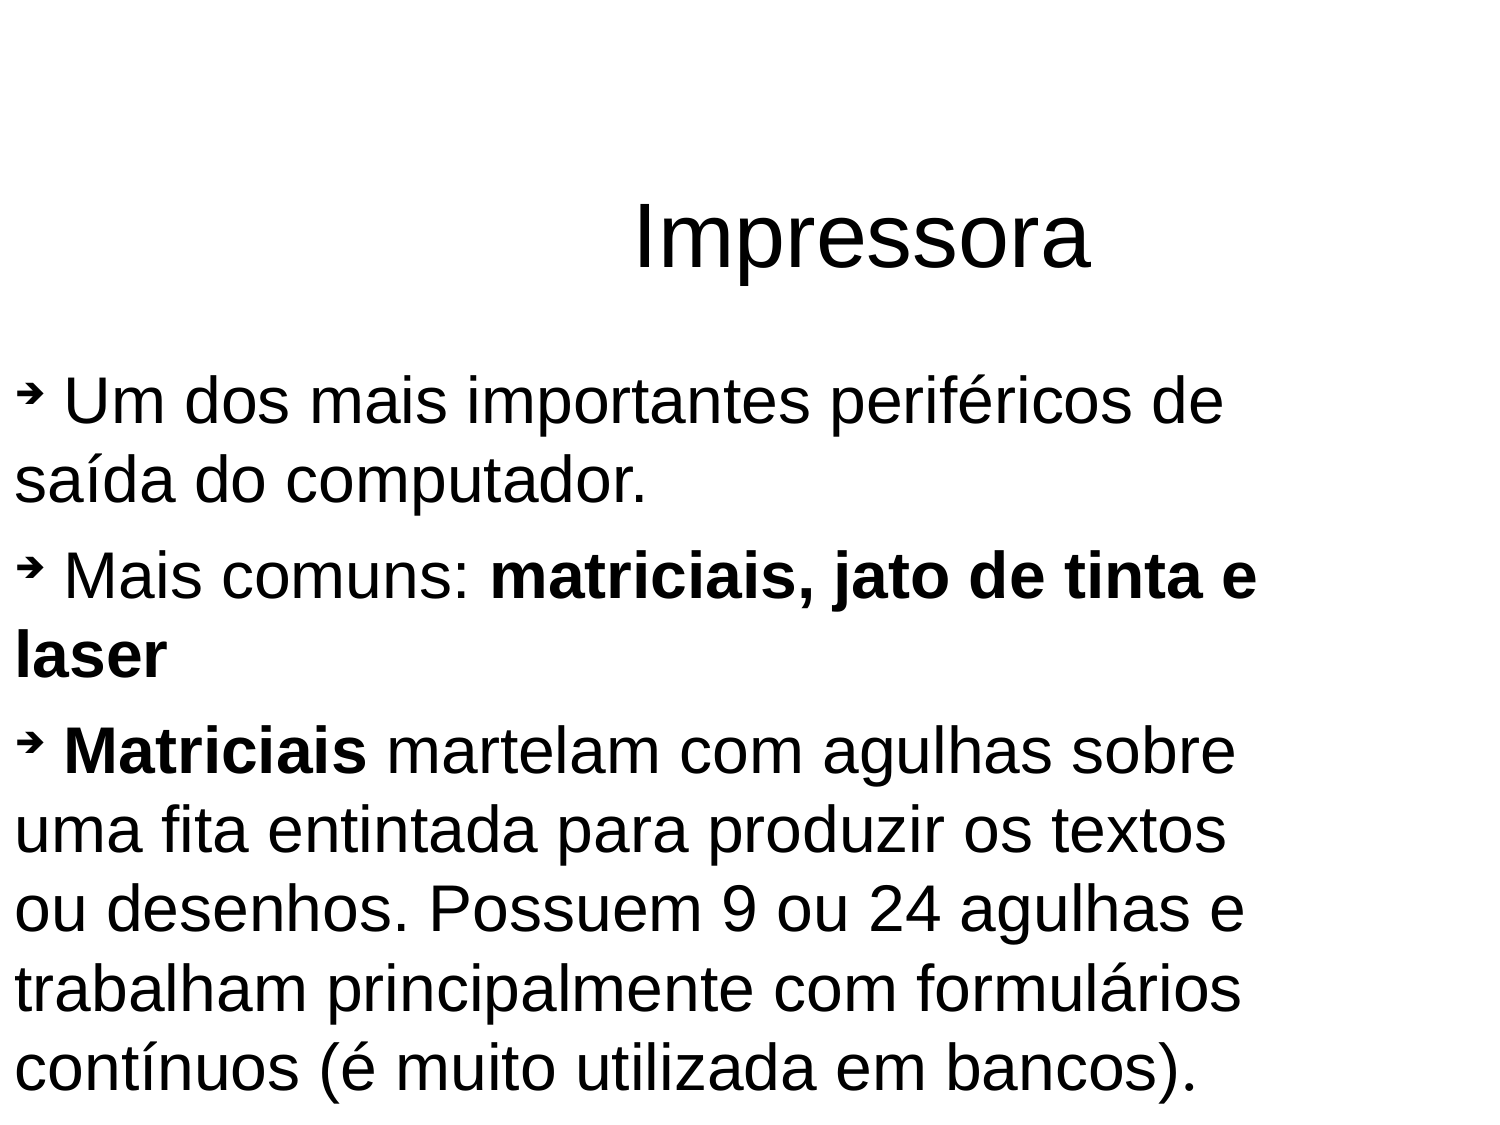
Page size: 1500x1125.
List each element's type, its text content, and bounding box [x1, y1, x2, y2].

title Impressora [225, 137, 1500, 325]
list Um dos mais importantes periféricos de saída do computador. Mais comuns: matriciais, jato de tinta e laser Matriciais martelam com agulhas sobre uma fita entintada para produzir os textos ou desenhos. Possuem 9 ou 24 agulhas e trabalham principalmente com formulários contínuos (é muito utilizada em bancos). [0, 350, 1276, 916]
